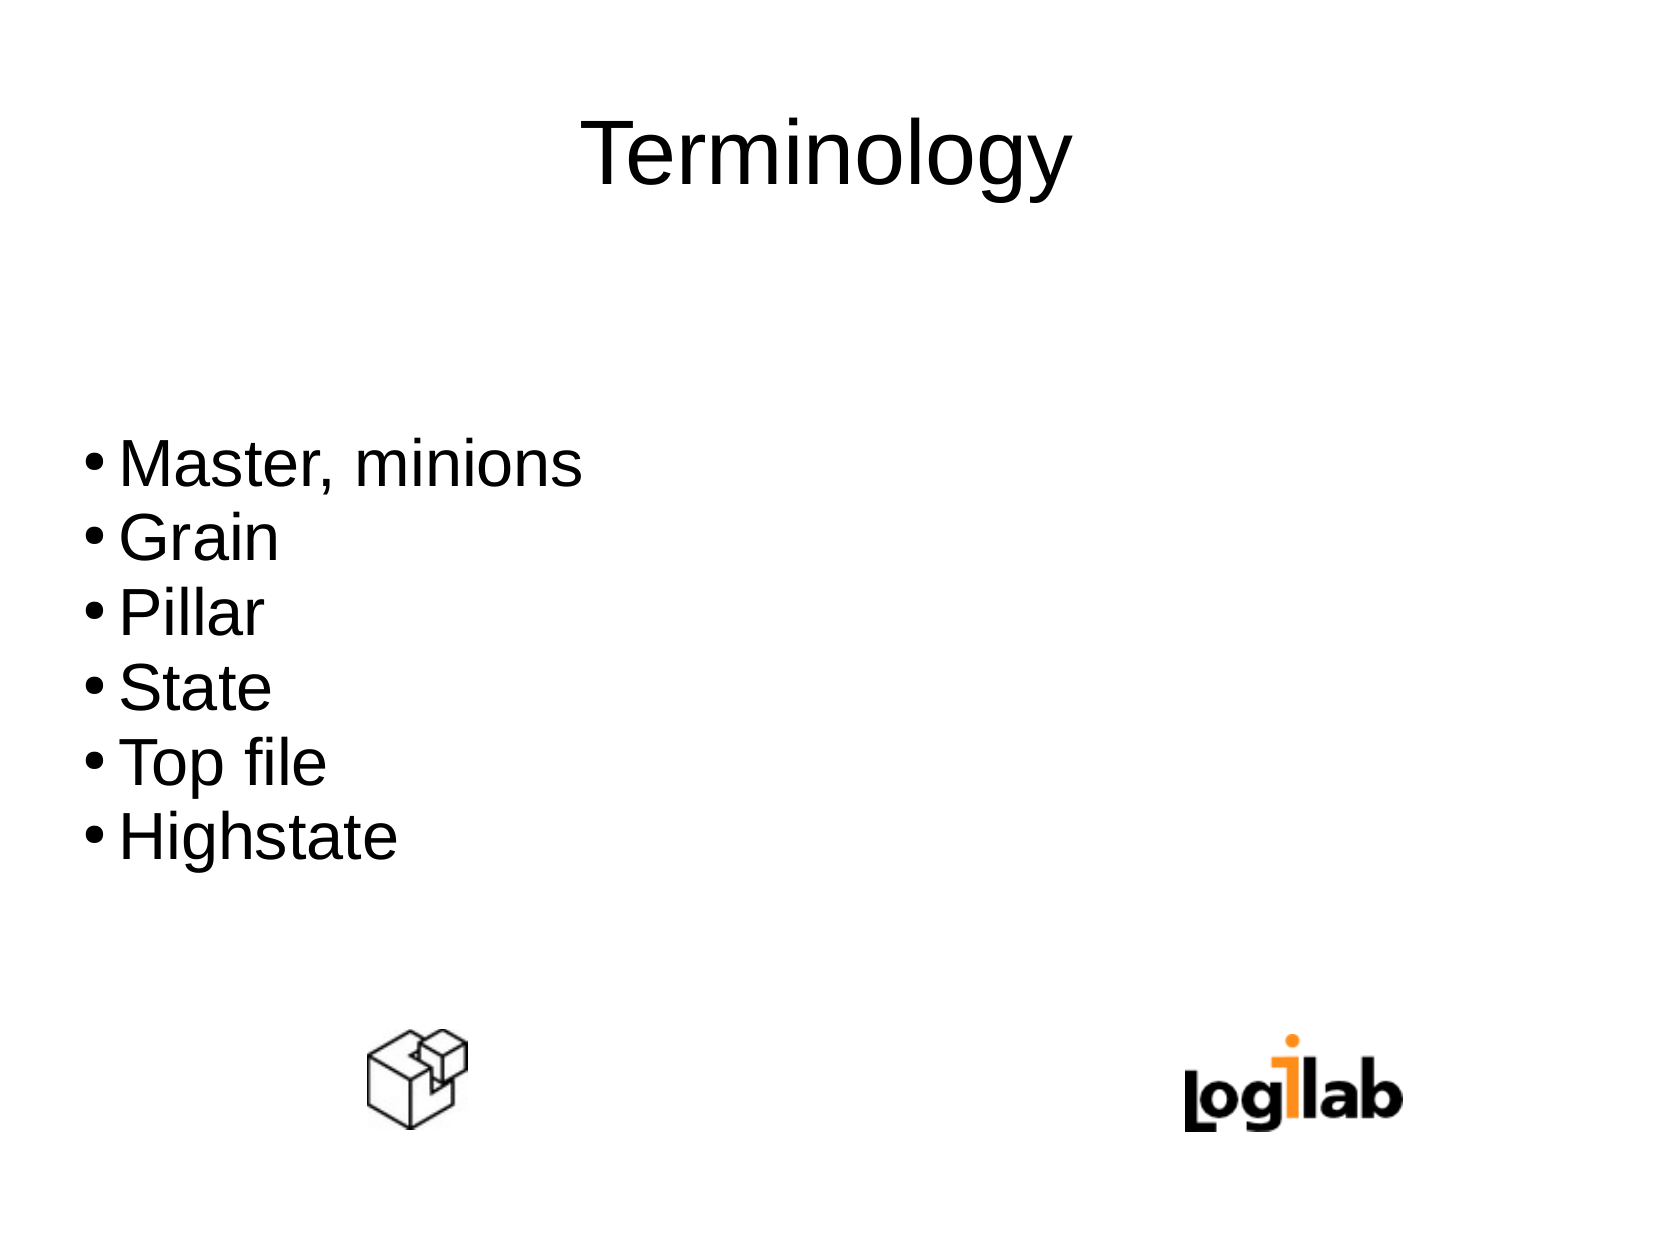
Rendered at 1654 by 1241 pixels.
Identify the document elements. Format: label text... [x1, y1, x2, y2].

title Terminology [82, 49, 1571, 257]
picture [367, 1029, 468, 1130]
subtitle Master, minions Grain Pillar State Top file Highstate [82, 290, 1571, 1010]
picture [1185, 1034, 1403, 1132]
